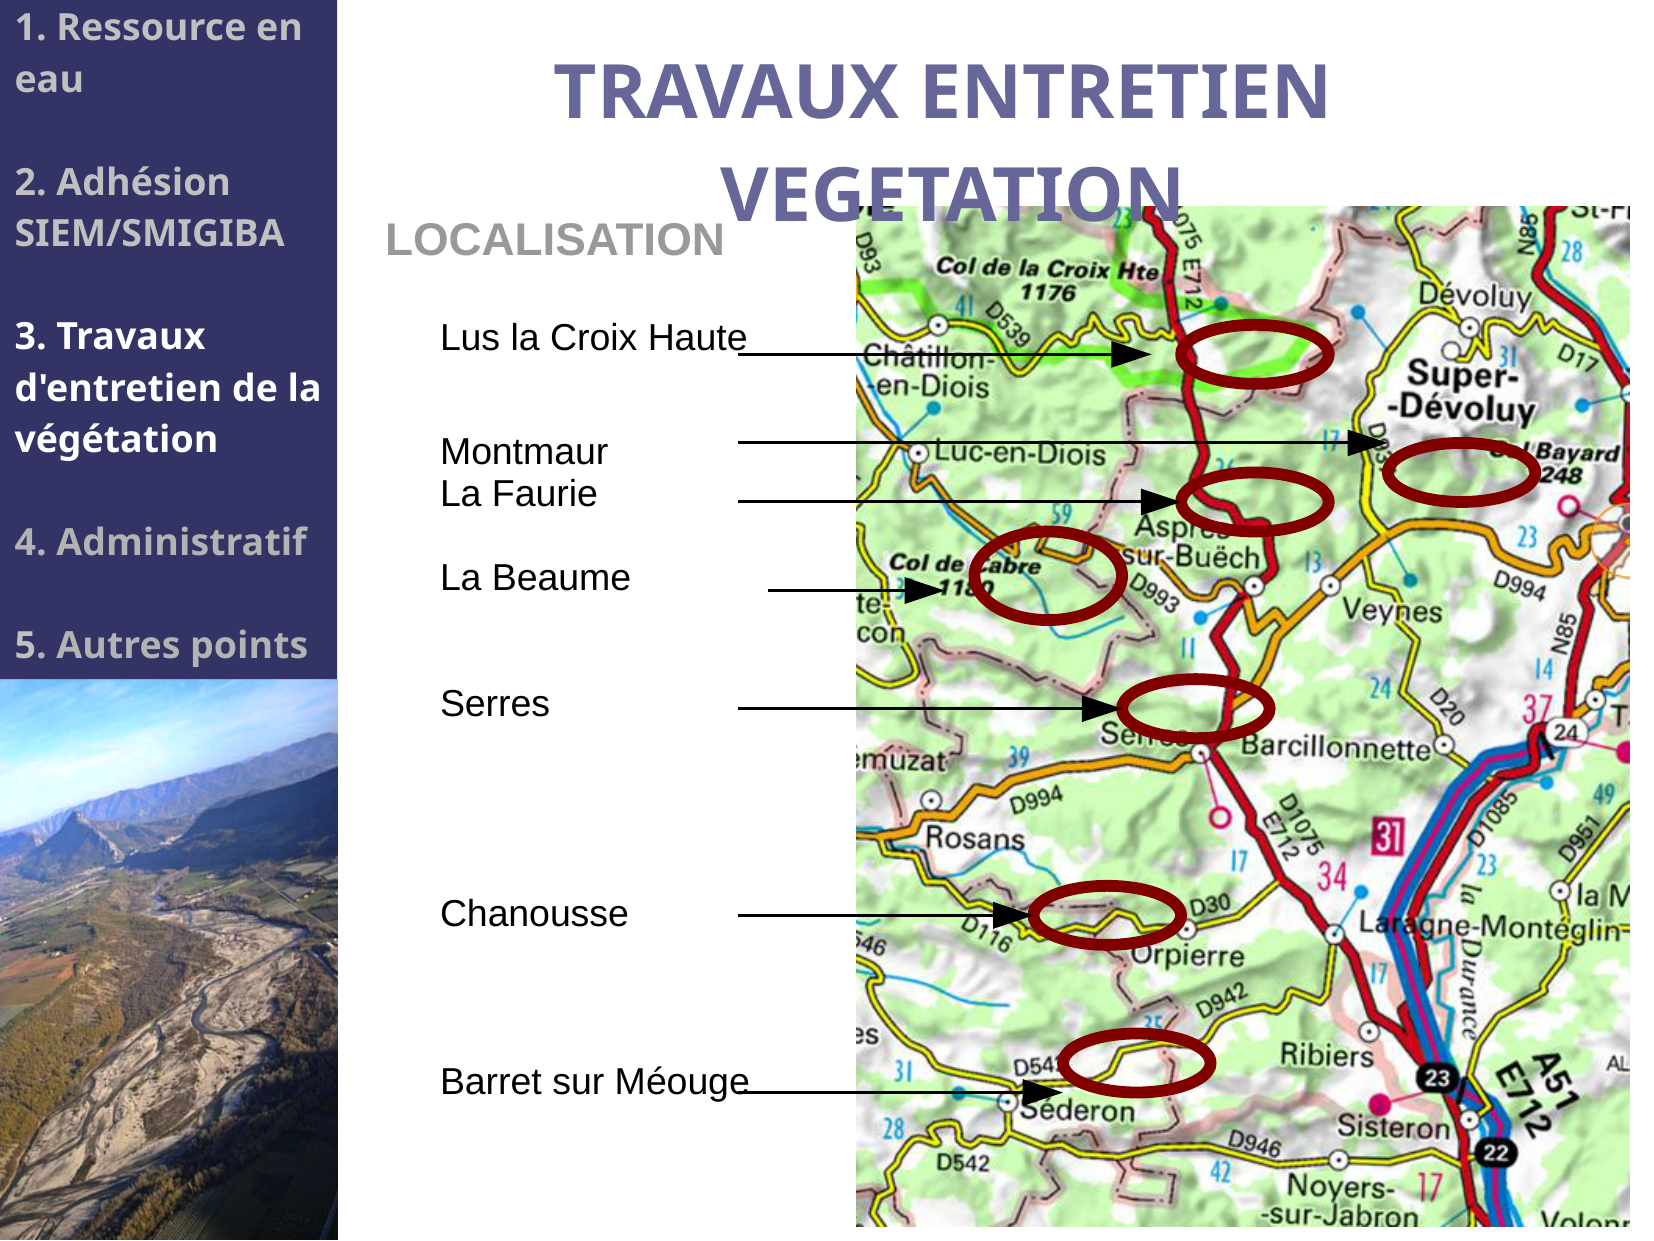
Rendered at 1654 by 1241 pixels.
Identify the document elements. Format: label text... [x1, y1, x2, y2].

text_box TRAVAUX ENTRETIEN VEGETATION [518, 29, 1388, 178]
text_box 1. Ressource en eau 2. Adhésion SIEM/SMIGIBA 3. Travaux d'entretien de la végétation 4. Administratif 5. Autres points [0, 0, 338, 680]
text_box LOCALISATION Lus la Croix Haute Montmaur La Faurie La Beaume Serres Chanousse Barret sur Méouge [354, 206, 1625, 1211]
picture [856, 206, 1630, 1227]
picture [0, 680, 338, 1241]
